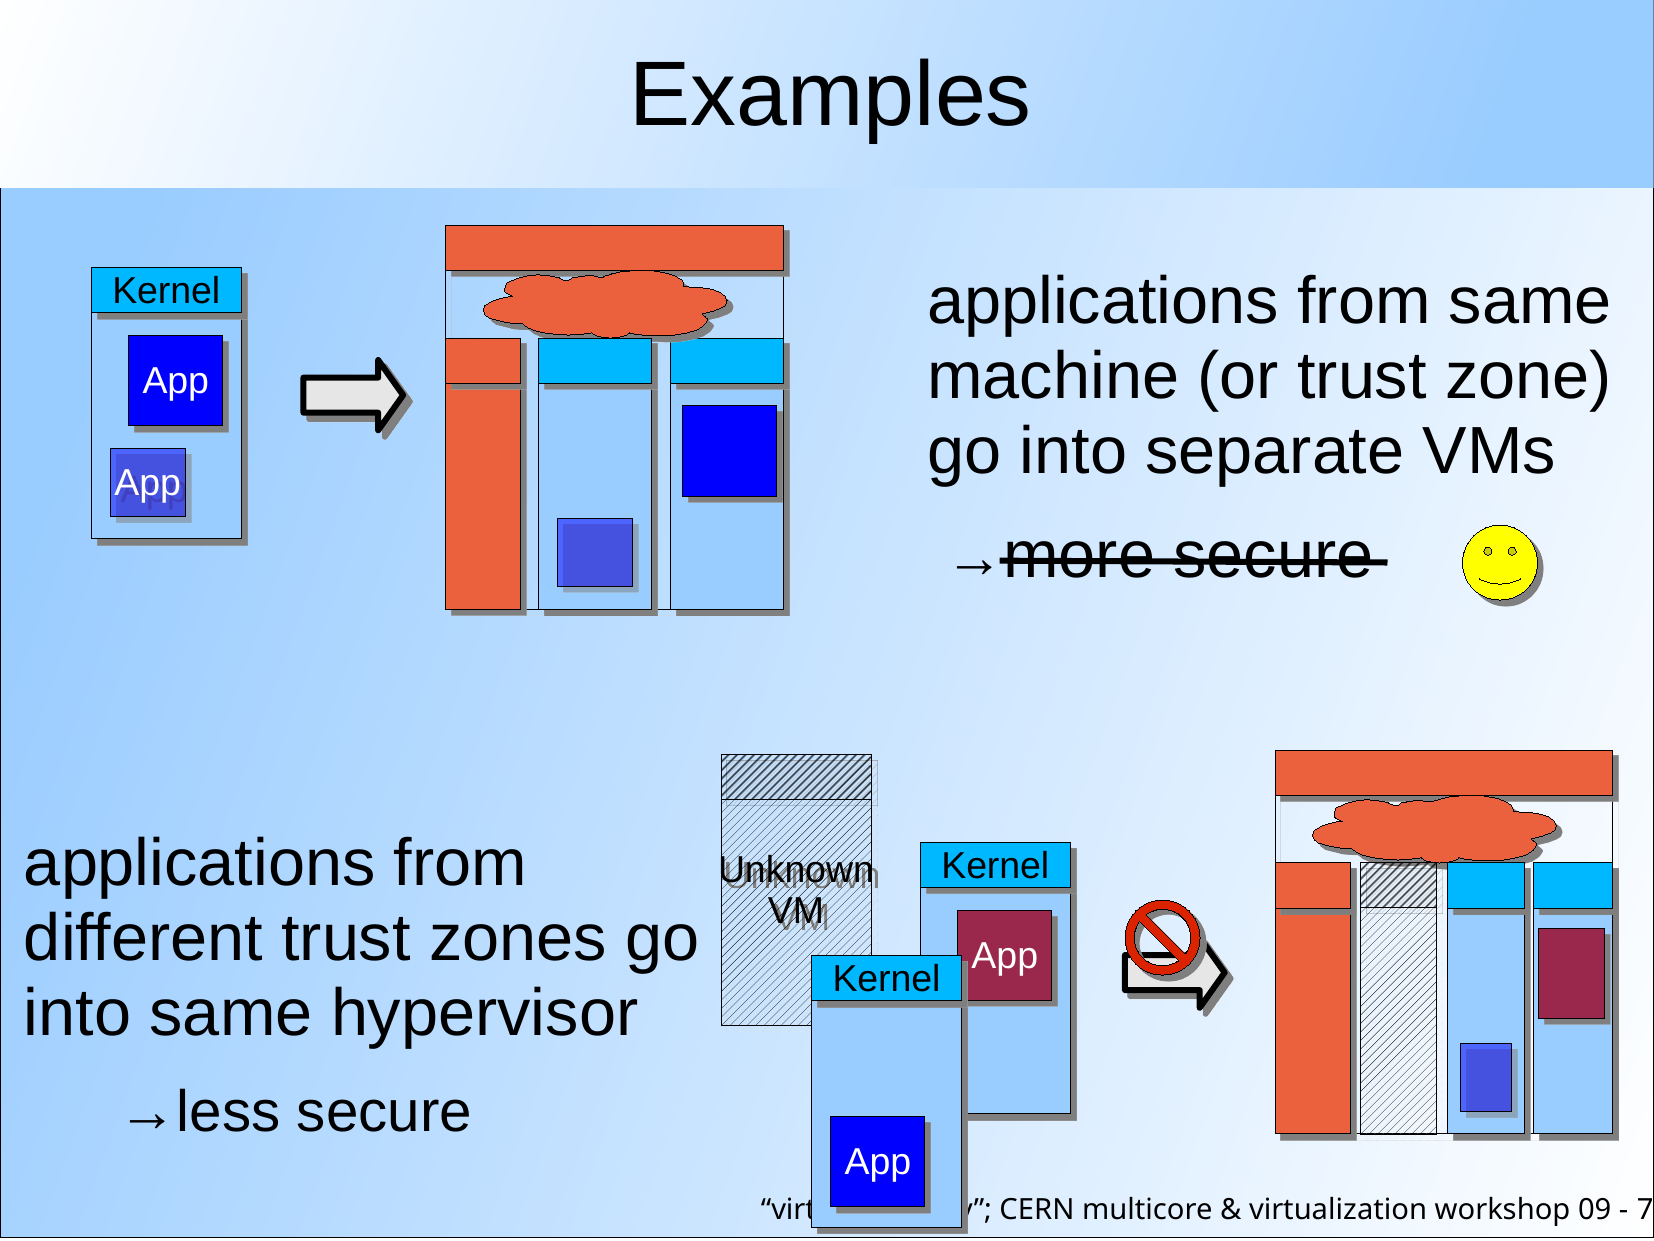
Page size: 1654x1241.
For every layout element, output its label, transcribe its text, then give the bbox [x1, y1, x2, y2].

text_box [1124, 900, 1225, 1008]
list applications from same machine (or trust zone) go into separate VMs →more secure [927, 263, 1654, 593]
text_box Kernel [920, 842, 1071, 888]
text_box [721, 754, 872, 800]
list applications from different trust zones go into same hypervisor →less secure [23, 825, 705, 1238]
text_box App [957, 910, 1052, 1001]
text_box App [110, 448, 186, 517]
text_box App [128, 335, 223, 426]
text_box App [830, 1116, 925, 1207]
text_box Unknown VM [721, 800, 872, 1026]
text_box [1275, 862, 1351, 1134]
text_box [670, 338, 784, 610]
title Examples [86, 0, 1576, 188]
text_box [91, 313, 242, 539]
text_box [445, 338, 521, 610]
text_box [1462, 525, 1538, 601]
text_box [445, 225, 784, 610]
text_box [811, 888, 1071, 1228]
text_box [303, 360, 404, 431]
text_box Kernel [91, 267, 242, 313]
text_box [1533, 862, 1613, 1134]
text_box Kernel [811, 955, 962, 1001]
text_box [1275, 750, 1613, 1135]
